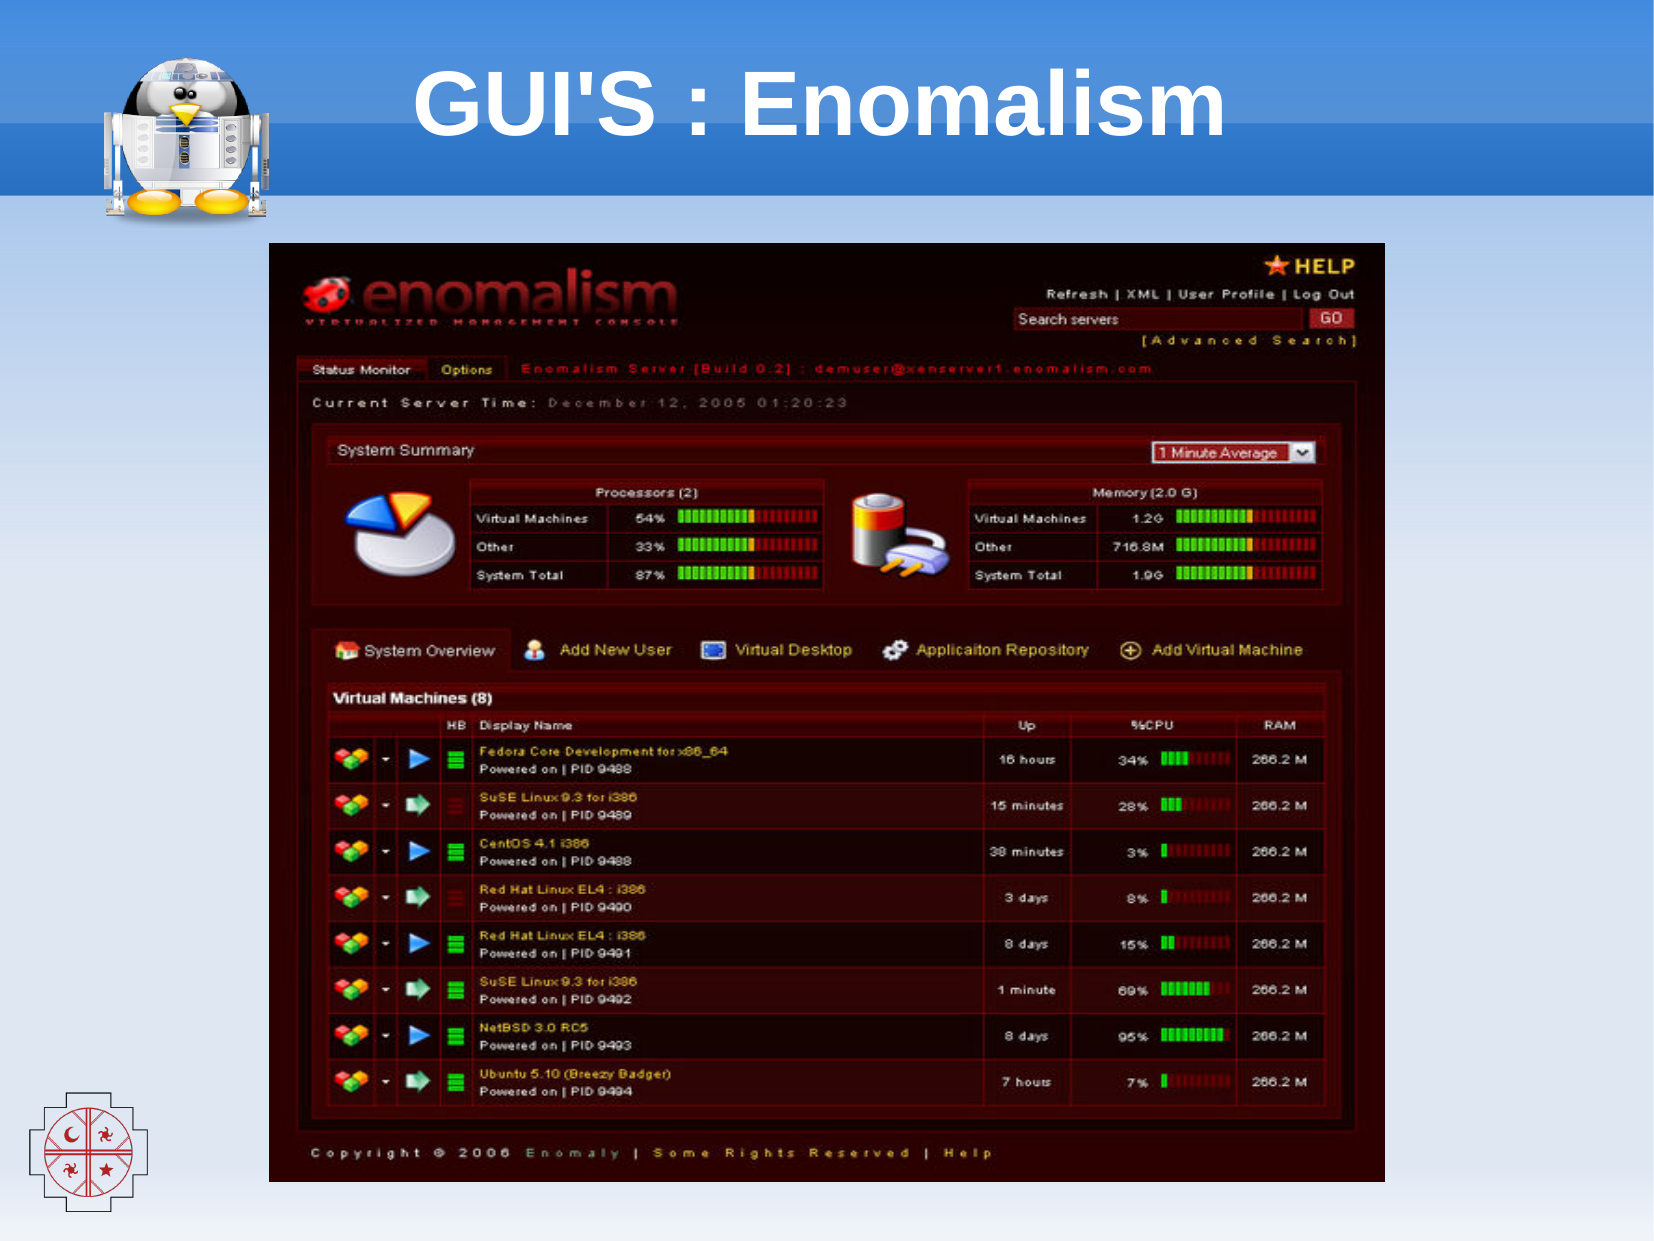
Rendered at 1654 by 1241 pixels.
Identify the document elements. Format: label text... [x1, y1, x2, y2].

picture [0, 0, 1654, 1241]
title GUI'S : Enomalism [76, 7, 1565, 200]
